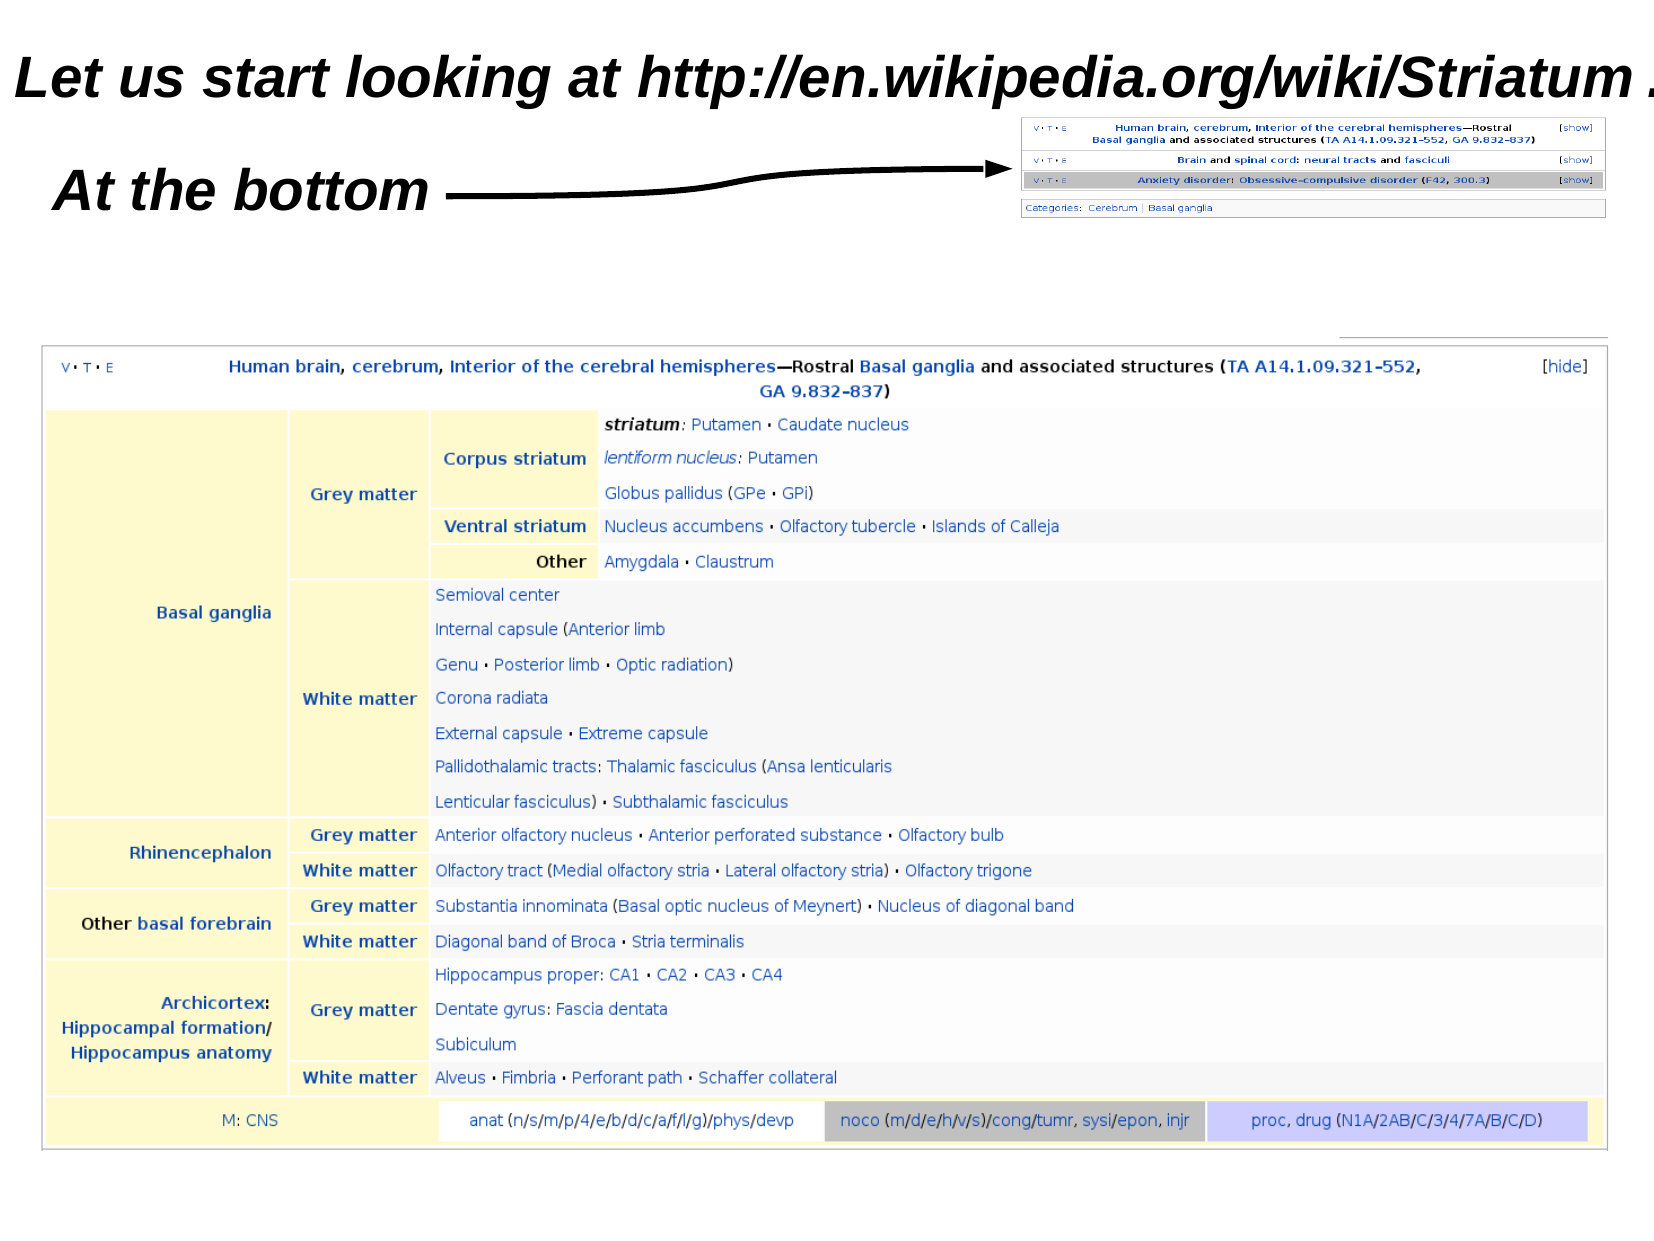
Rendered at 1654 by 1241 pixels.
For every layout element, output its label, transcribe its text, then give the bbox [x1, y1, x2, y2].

text_box Let us start looking at http://en.wikipedia.org/wiki/Striatum . [0, 37, 1654, 118]
text_box At the bottom [37, 150, 446, 243]
picture [1012, 112, 1612, 226]
picture [37, 337, 1616, 1151]
